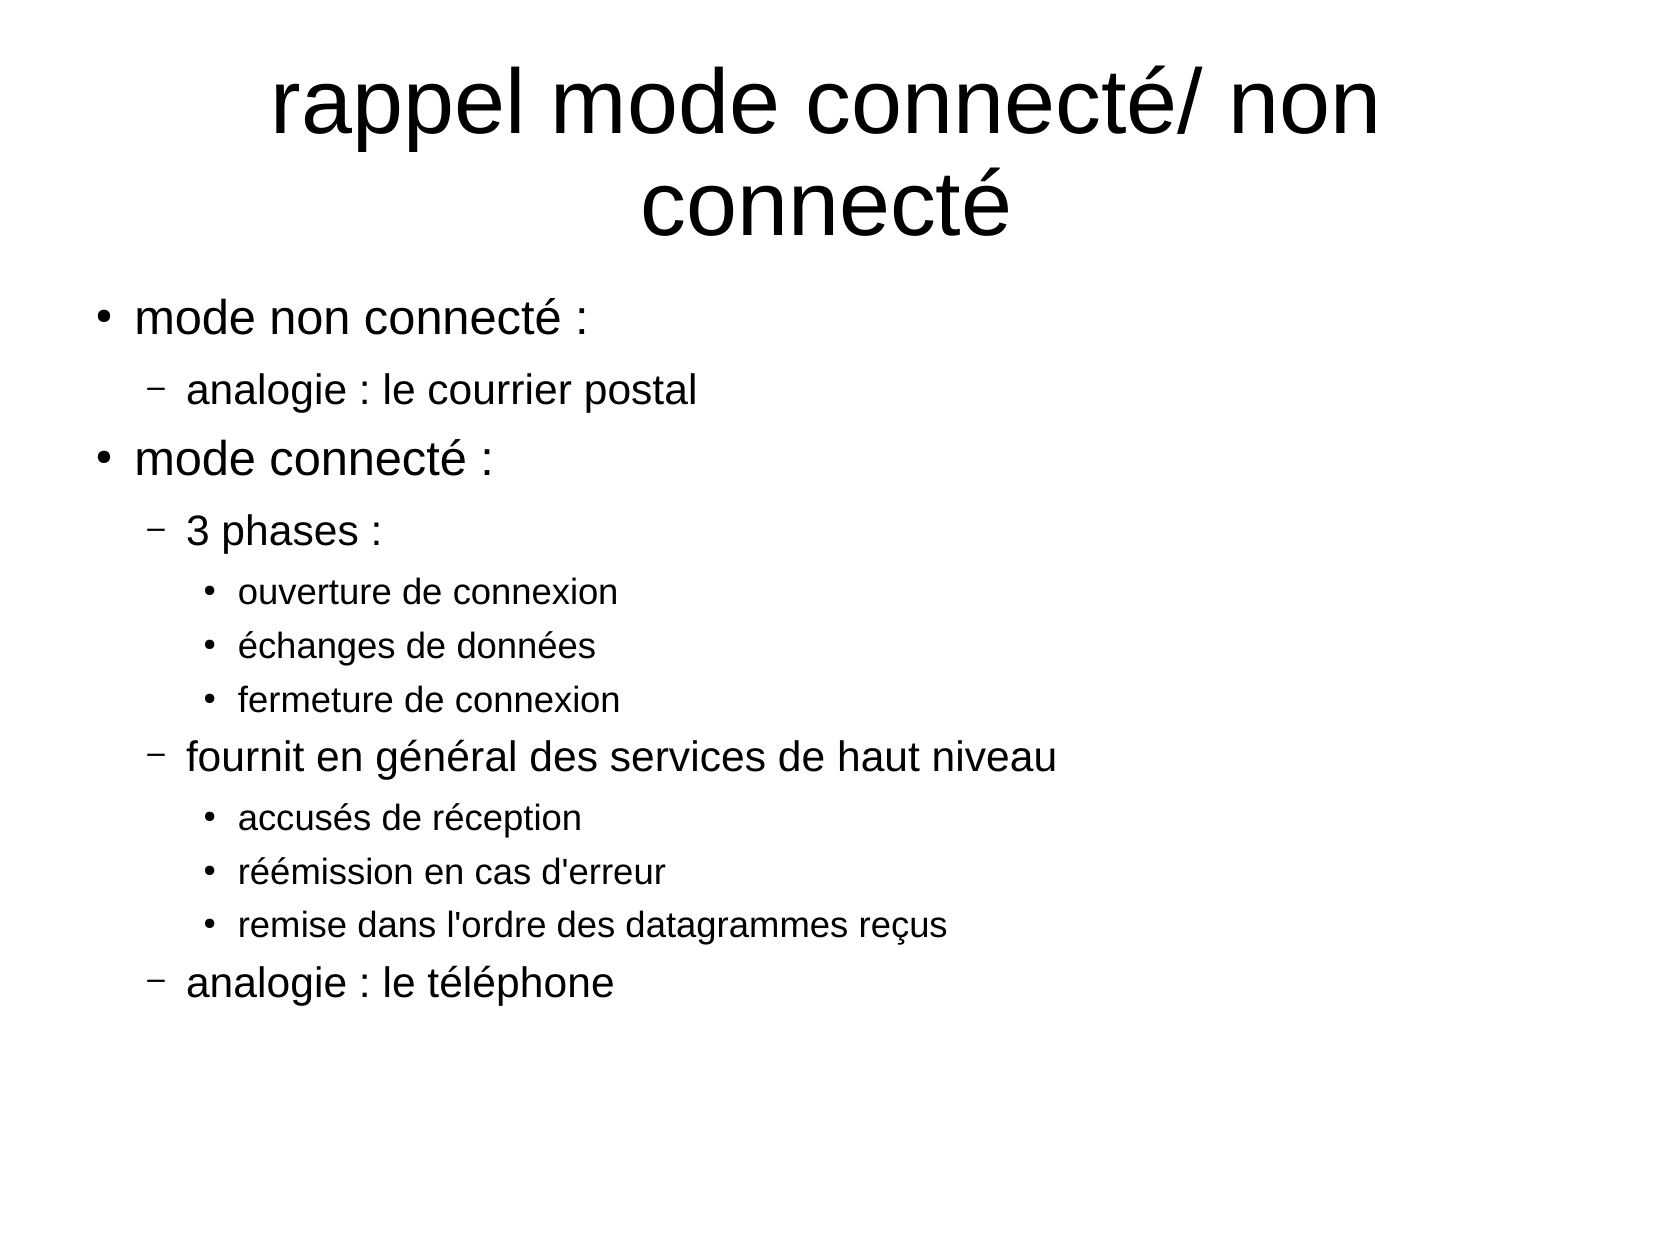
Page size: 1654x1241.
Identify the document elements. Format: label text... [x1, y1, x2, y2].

list mode non connecté : analogie : le courrier postal mode connecté : 3 phases : ouverture de connexion échanges de données fermeture de connexion fournit en général des services de haut niveau accusés de réception réémission en cas d'erreur remise dans l'ordre des datagrammes reçus analogie : le téléphone [82, 290, 1538, 1010]
title rappel mode connecté/ non connecté [82, 49, 1571, 257]
